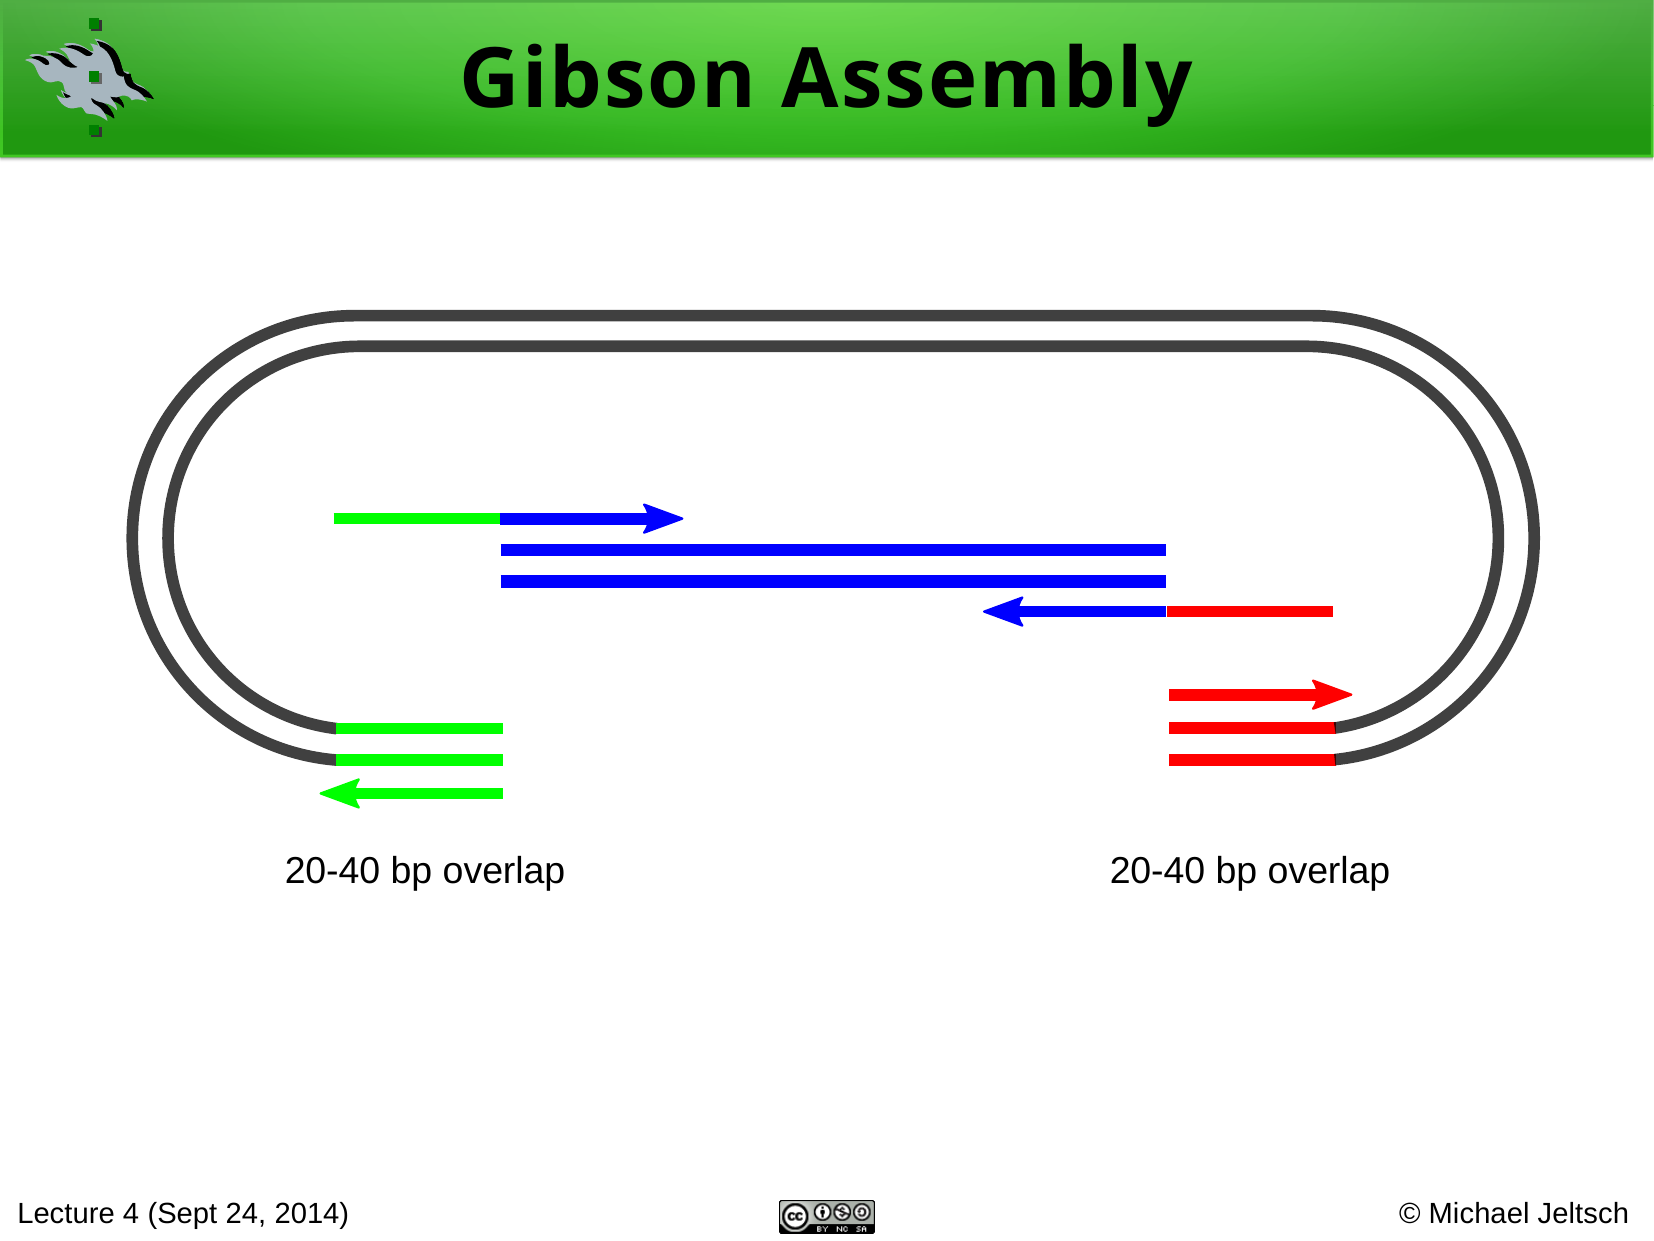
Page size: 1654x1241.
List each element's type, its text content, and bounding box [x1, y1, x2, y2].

picture [125, 309, 1541, 816]
picture [779, 1200, 875, 1234]
title Gibson Assembly [206, 30, 1448, 121]
text_box 20-40 bp overlap [270, 842, 582, 900]
text_box 20-40 bp overlap [1095, 842, 1407, 900]
